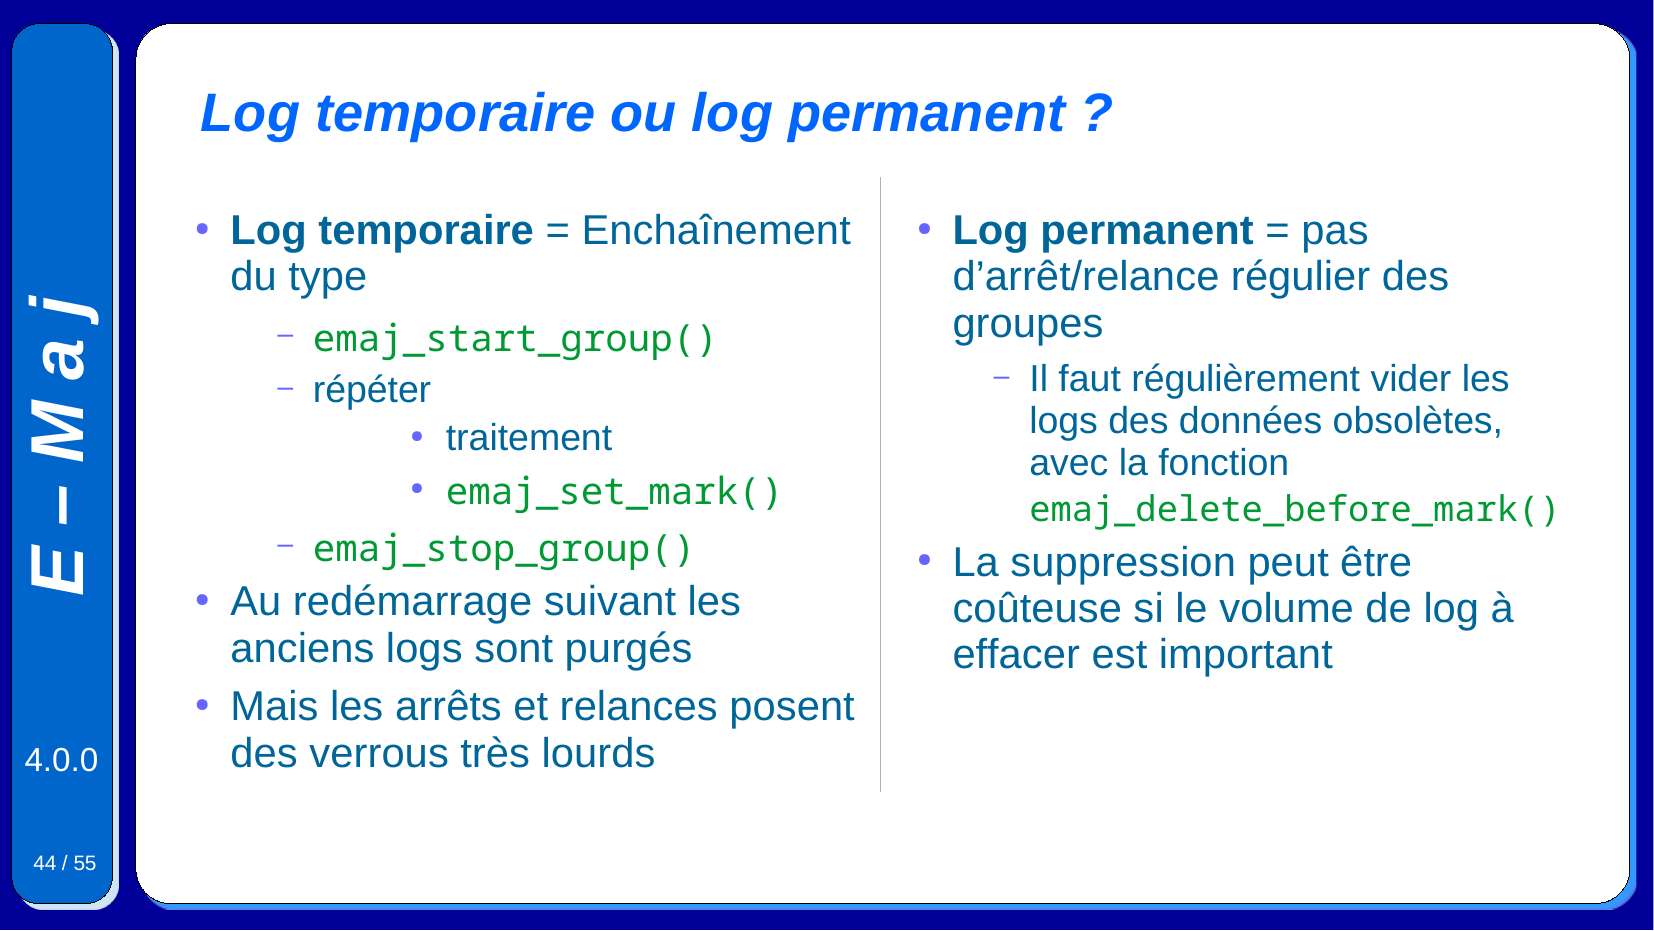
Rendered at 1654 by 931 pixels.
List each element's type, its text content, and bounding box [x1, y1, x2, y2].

list Log permanent = pas d’arrêt/relance régulier des groupes Il faut régulièrement vider les logs des données obsolètes, avec la fonction emaj_delete_before_mark() La suppression peut être coûteuse si le volume de log à effacer est important [899, 206, 1588, 827]
list Log temporaire = Enchaînement du type emaj_start_group() répéter traitement emaj_set_mark() emaj_stop_group() Au redémarrage suivant les anciens logs sont purgés Mais les arrêts et relances posent des verrous très lourds [177, 206, 865, 827]
title Log temporaire ou log permanent ? [200, 34, 1575, 191]
